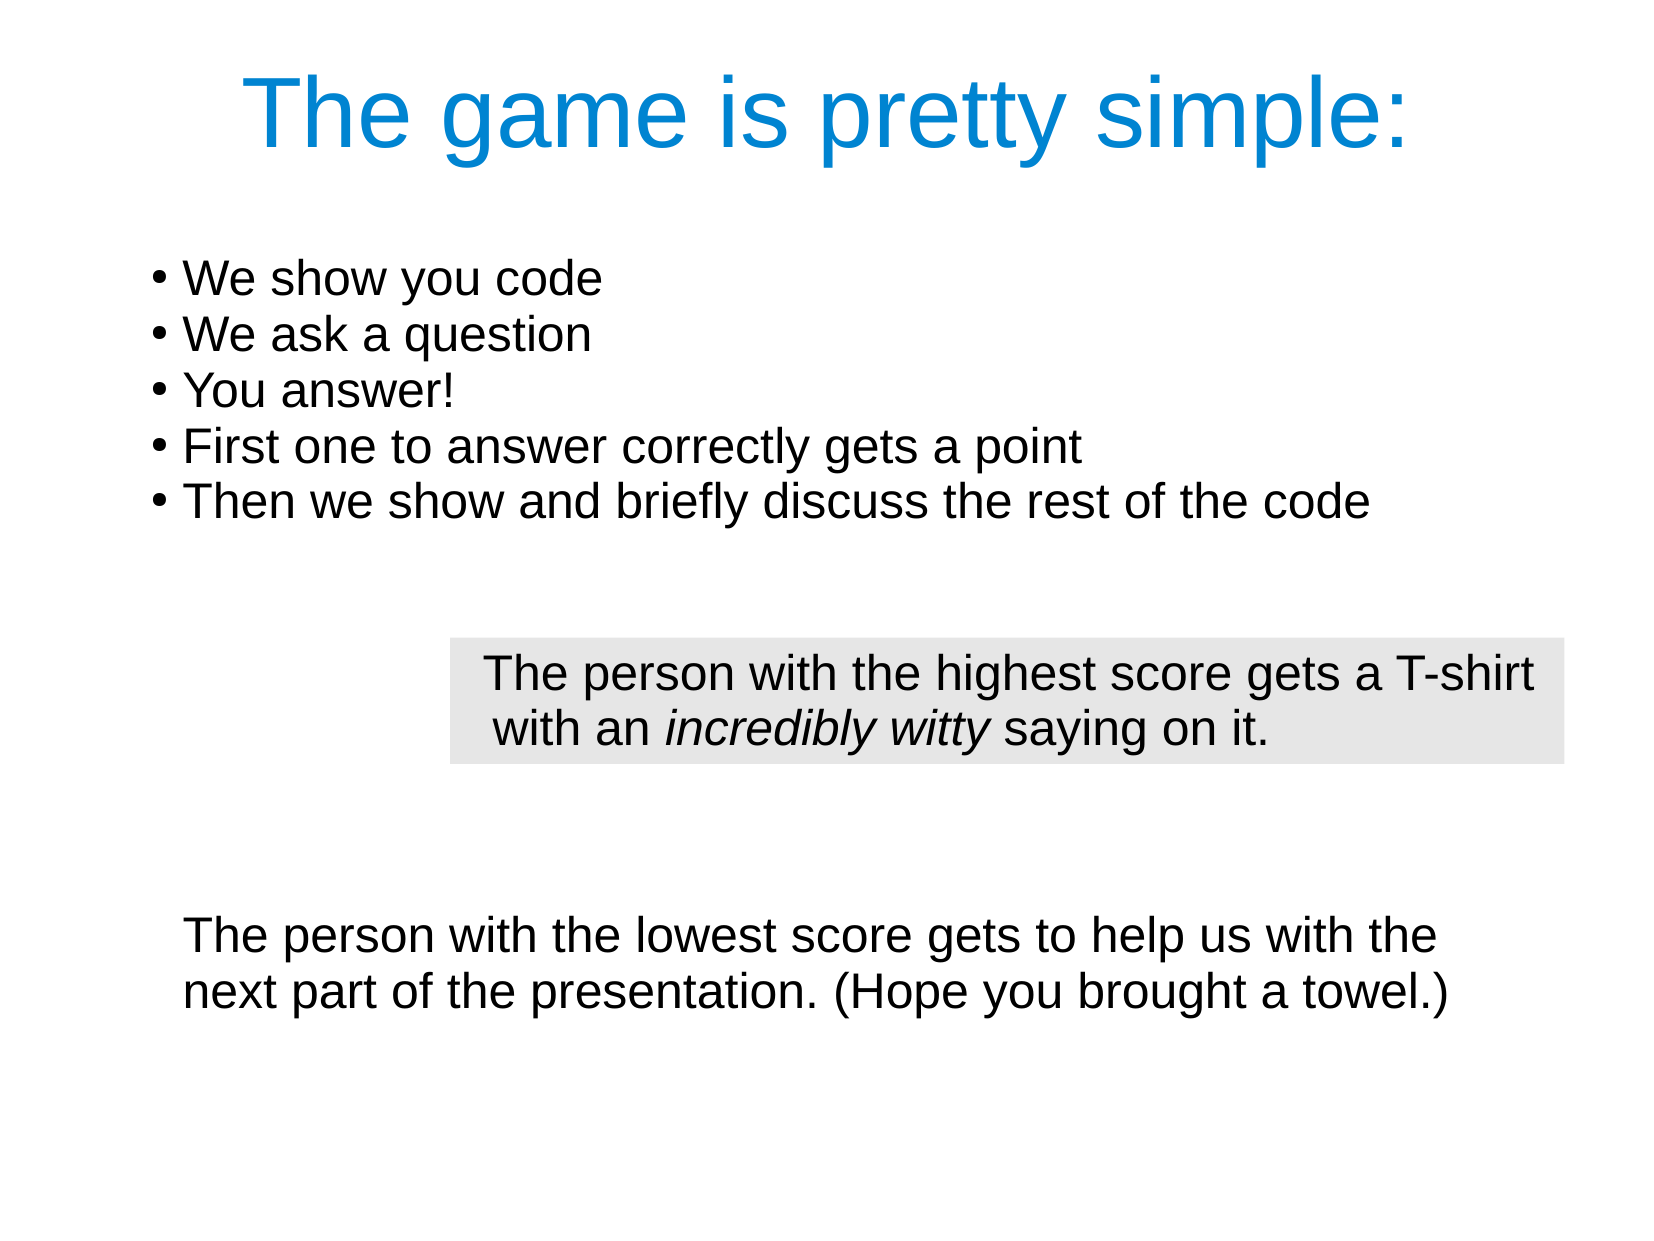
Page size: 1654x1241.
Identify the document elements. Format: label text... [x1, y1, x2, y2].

text_box We show you code We ask a question You answer! First one to answer correctly gets a point Then we show and briefly discuss the rest of the code [135, 188, 1388, 526]
title The game is pretty simple: [82, 38, 1571, 188]
text_box The person with the highest score gets a T-shirt with an incredibly witty saying on it. [450, 637, 1565, 753]
text_box The person with the lowest score gets to help us with the next part of the presentation. (Hope you brought a towel.) [150, 900, 1538, 1015]
